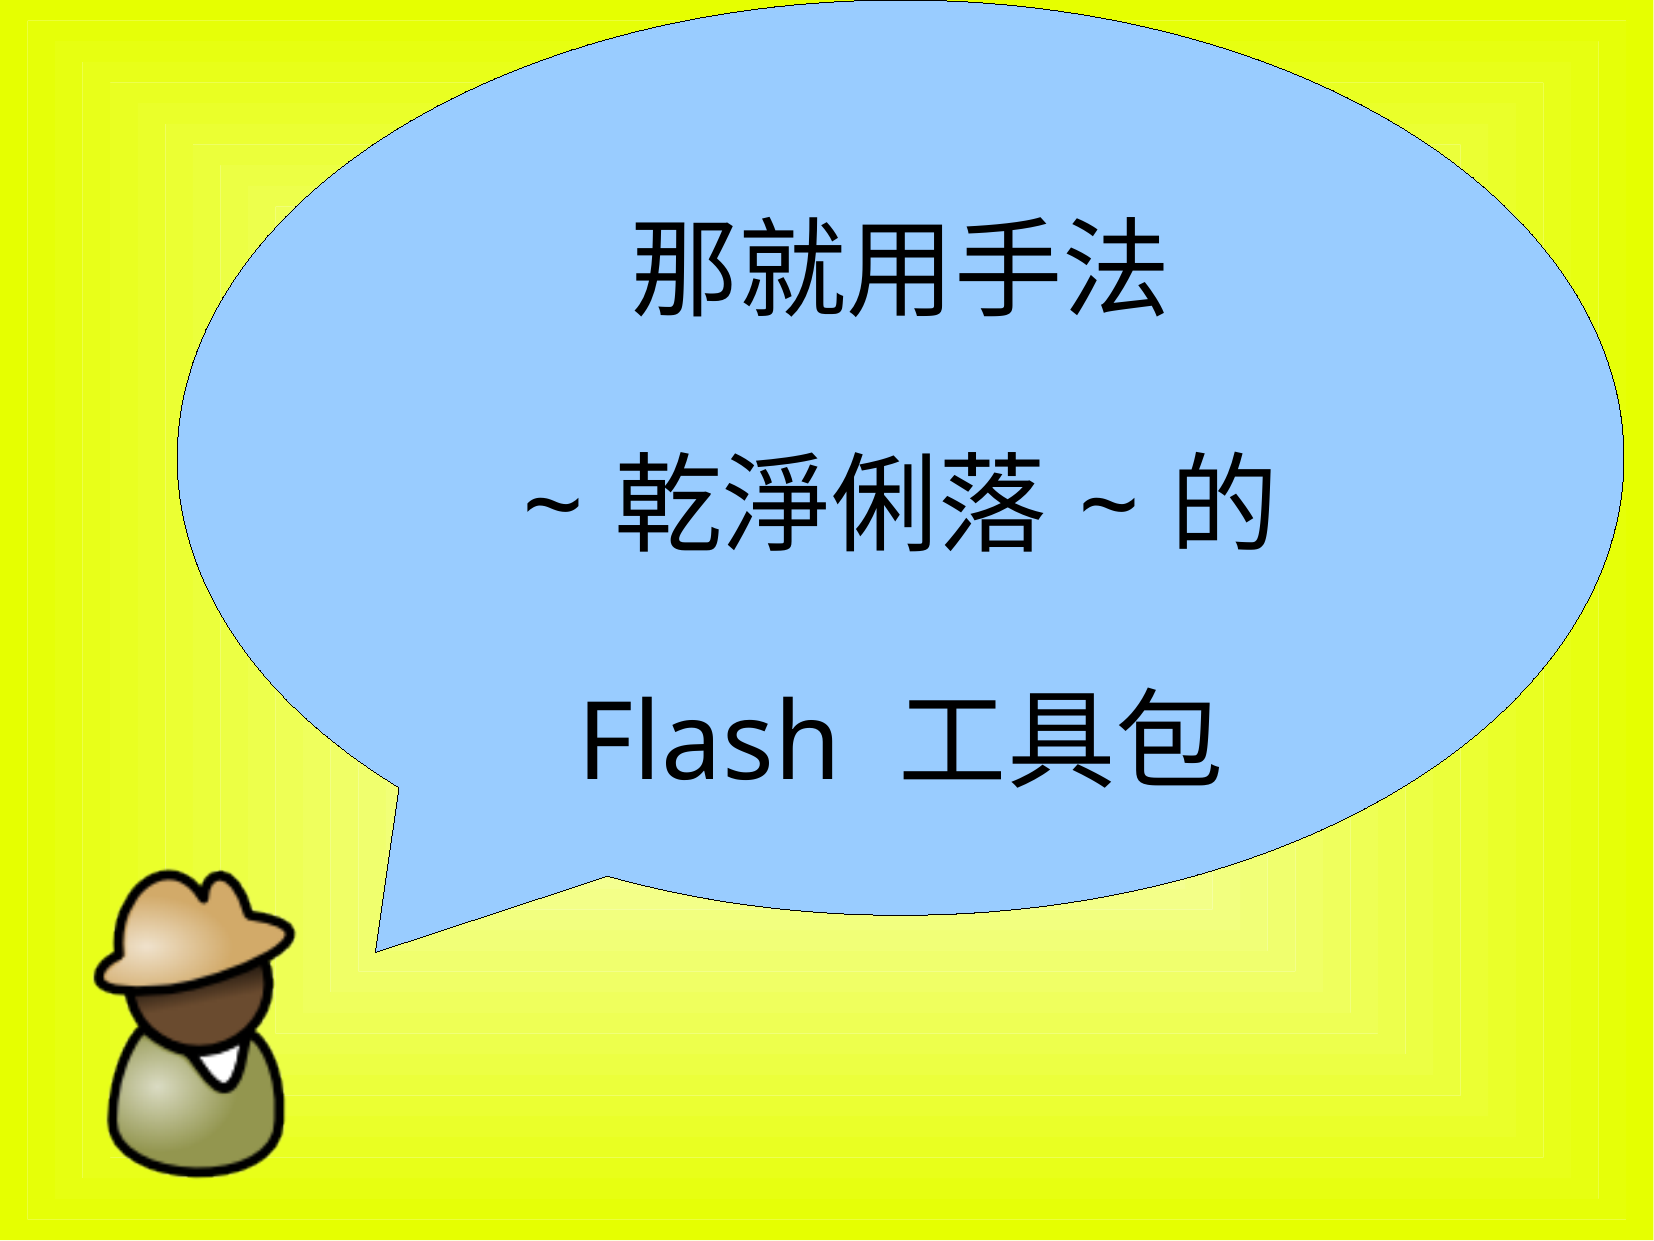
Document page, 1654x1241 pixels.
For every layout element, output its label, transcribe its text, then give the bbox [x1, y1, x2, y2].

picture [29, 856, 355, 1183]
text_box 那就用手法 ~乾淨俐落~的 Flash 工具包 [177, 0, 1624, 953]
